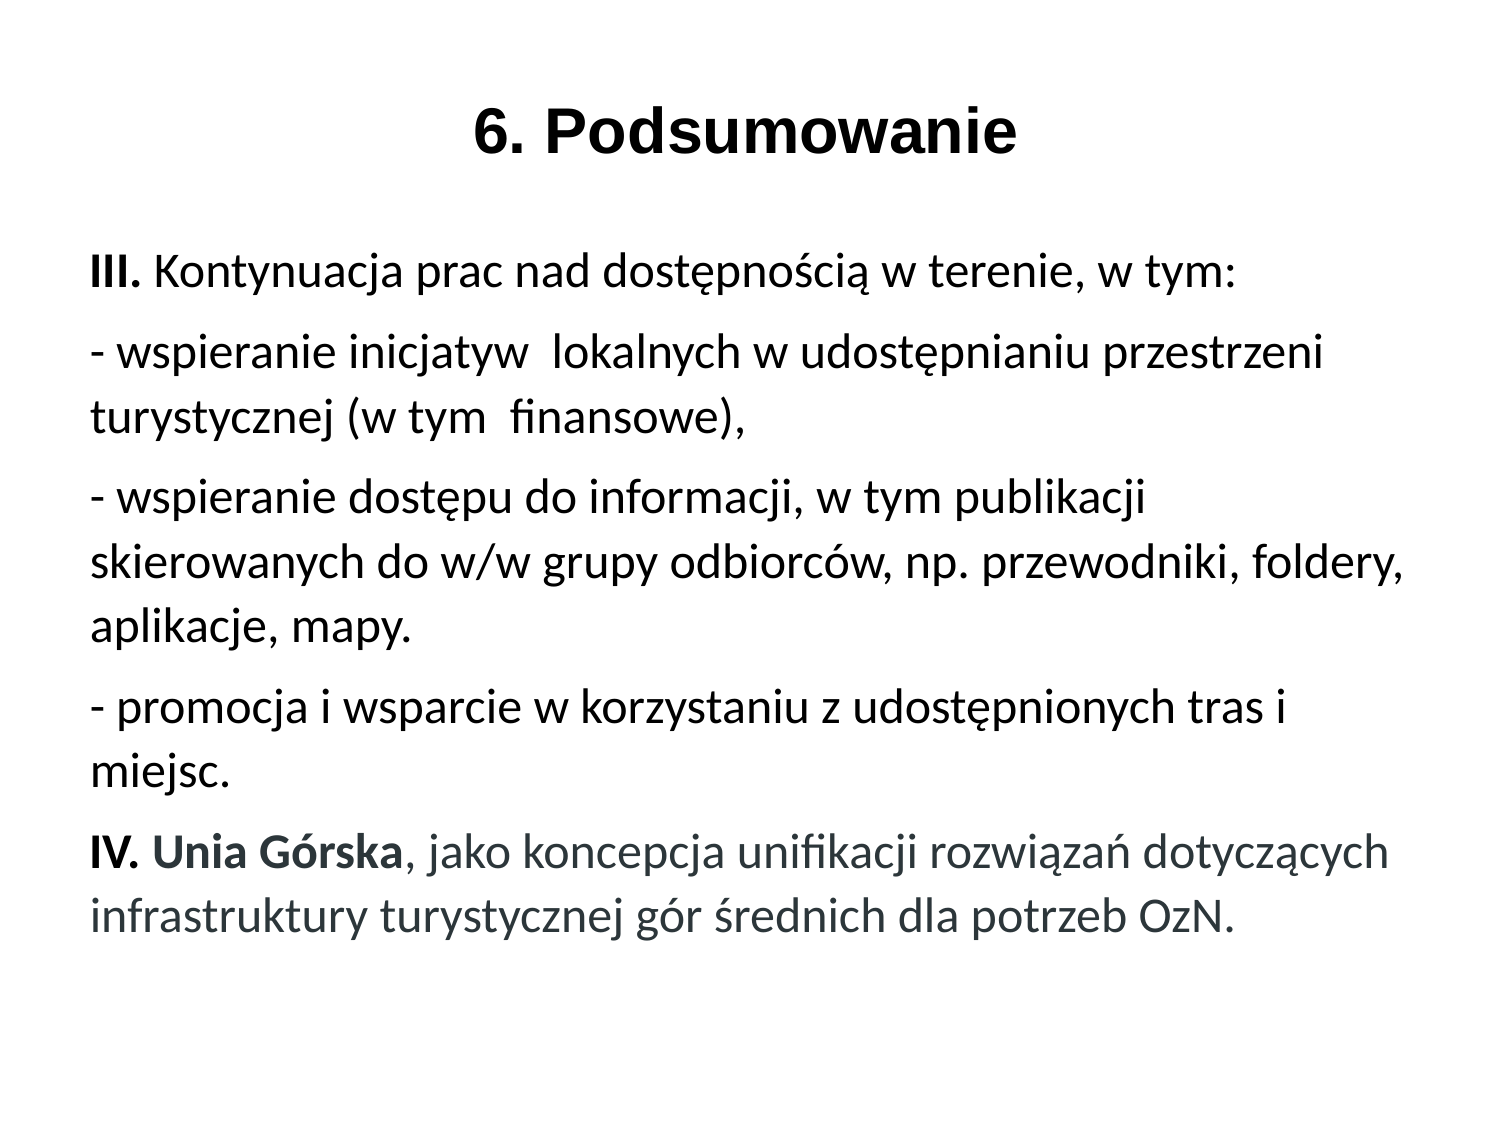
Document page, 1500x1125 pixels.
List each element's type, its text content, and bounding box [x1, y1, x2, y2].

list III. Kontynuacja prac nad dostępnością w terenie, w tym: - wspieranie inicjatyw lokalnych w udostępnianiu przestrzeni turystycznej (w tym finansowe), - wspieranie dostępu do informacji, w tym publikacji skierowanych do w/w grupy odbiorców, np. przewodniki, foldery, aplikacje, mapy. - promocja i wsparcie w korzystaniu z udostępnionych tras i miejsc. IV. Unia Górska, jako koncepcja unifikacji rozwiązań dotyczących infrastruktury turystycznej gór średnich dla potrzeb OzN. [75, 226, 1425, 965]
title 6. Podsumowanie [70, 81, 1421, 119]
